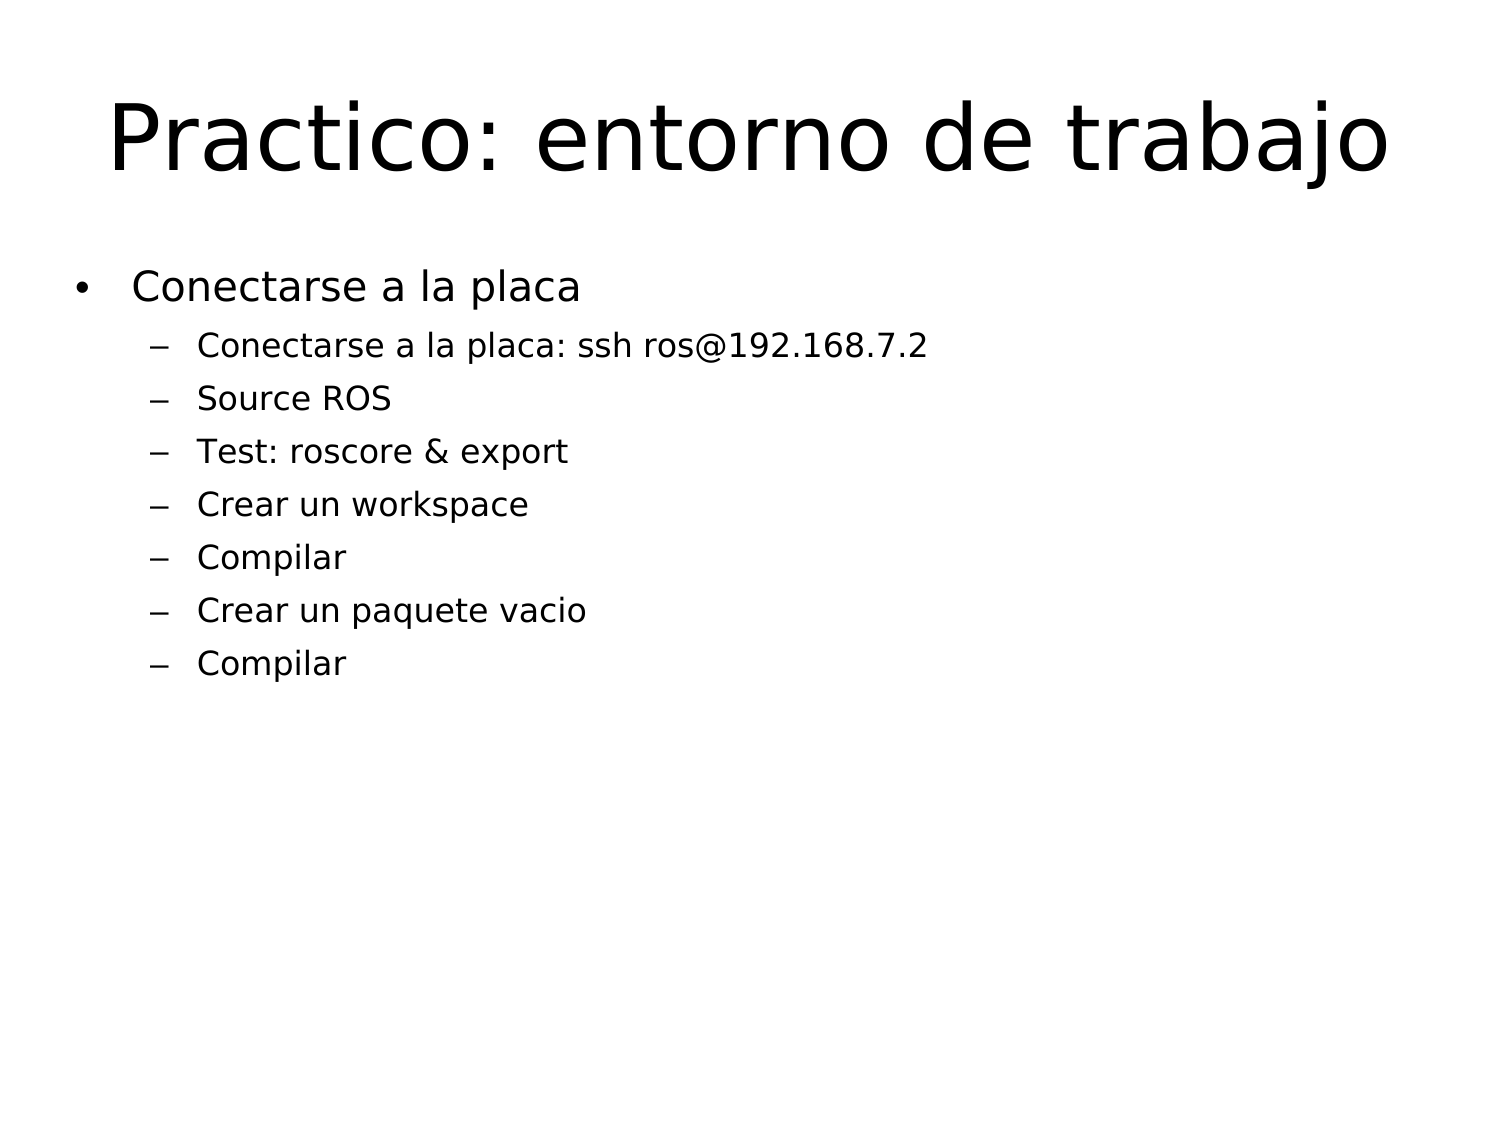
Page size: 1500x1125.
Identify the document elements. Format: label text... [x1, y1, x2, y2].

list Conectarse a la placa Conectarse a la placa: ssh ros@192.168.7.2 Source ROS Test: roscore & export Crear un workspace Compilar Crear un paquete vacio Compilar [75, 263, 1425, 916]
title Practico: entorno de trabajo [75, 44, 1425, 233]
